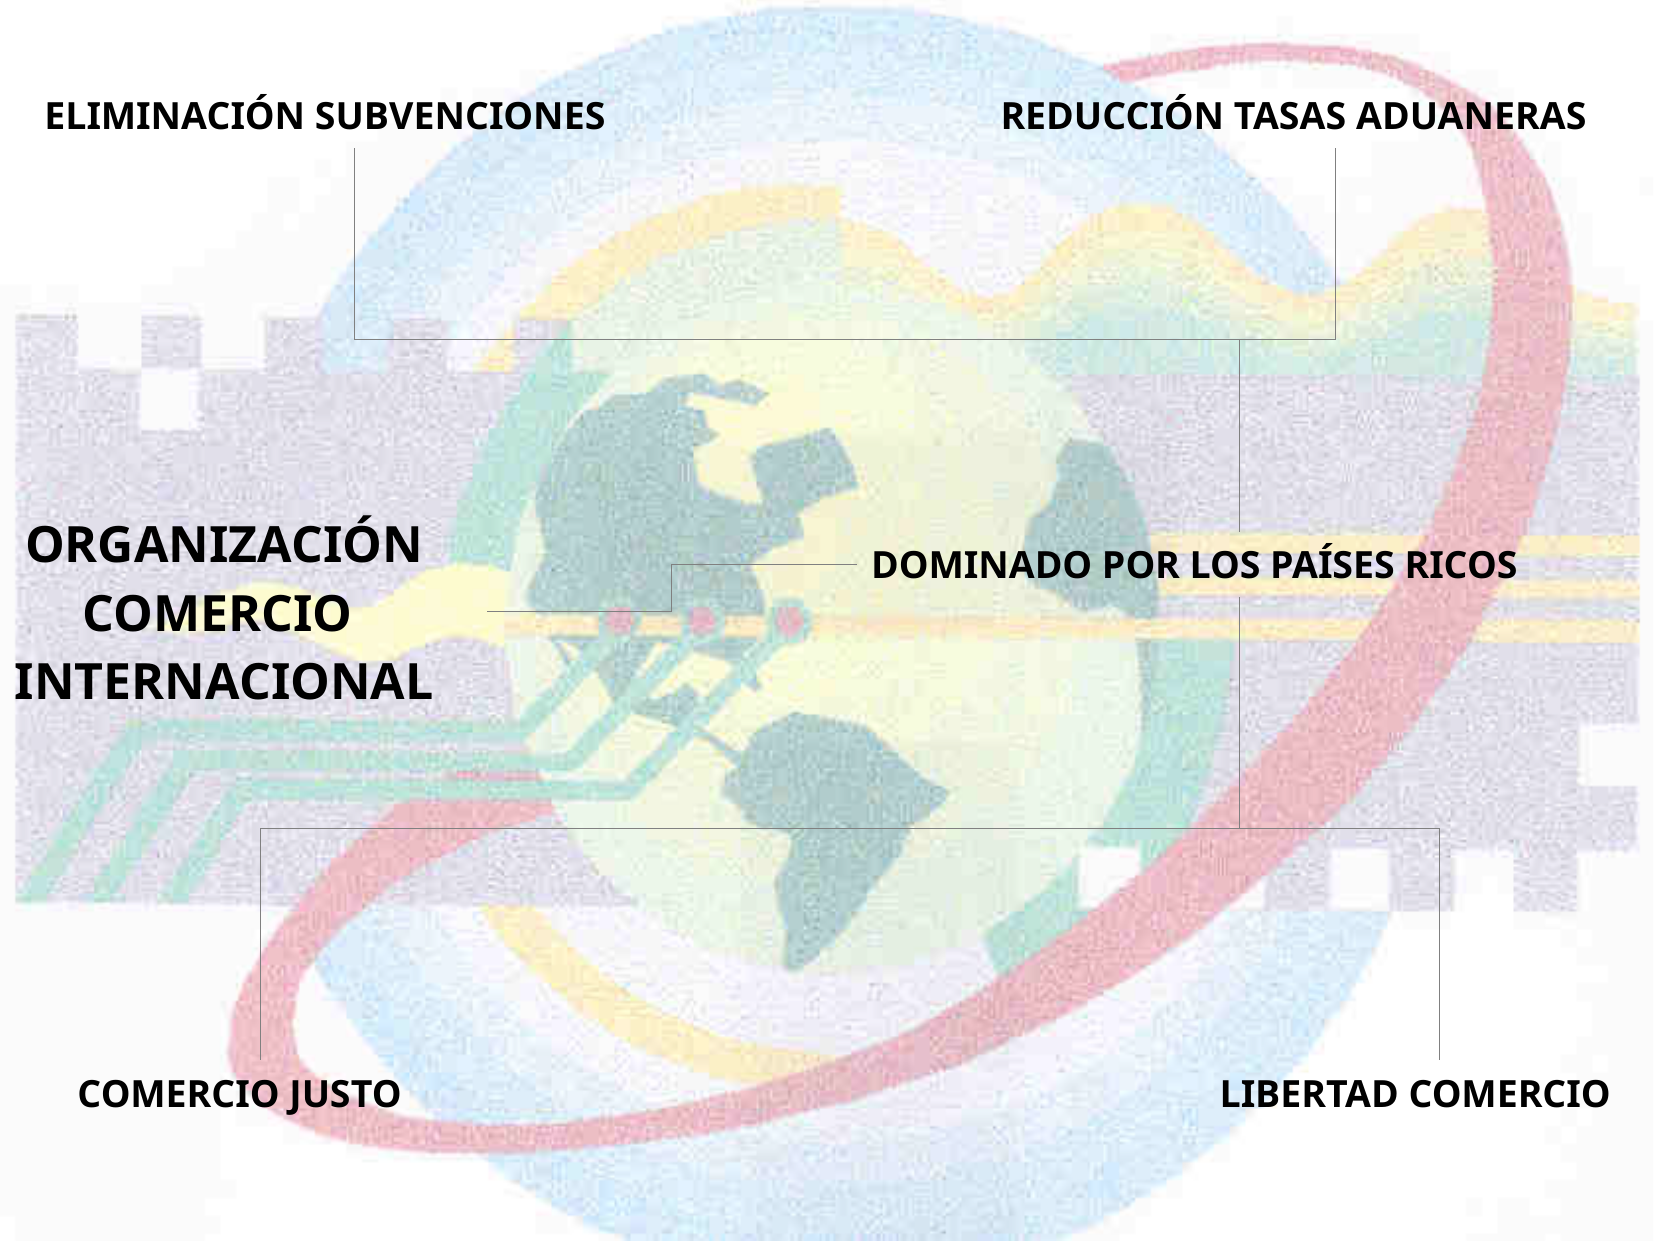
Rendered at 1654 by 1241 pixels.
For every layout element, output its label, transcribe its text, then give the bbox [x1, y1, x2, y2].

text_box COMERCIO JUSTO [62, 1059, 460, 1120]
text_box LIBERTAD COMERCIO [1204, 1059, 1654, 1120]
text_box REDUCCIÓN TASAS ADUANERAS [985, 82, 1654, 142]
text_box ELIMINACIÓN SUBVENCIONES [29, 82, 681, 142]
text_box ORGANIZACIÓN COMERCIO INTERNACIONAL [0, 501, 488, 696]
text_box DOMINADO POR LOS PAÍSES RICOS [856, 531, 1623, 592]
picture [0, 0, 1654, 1241]
